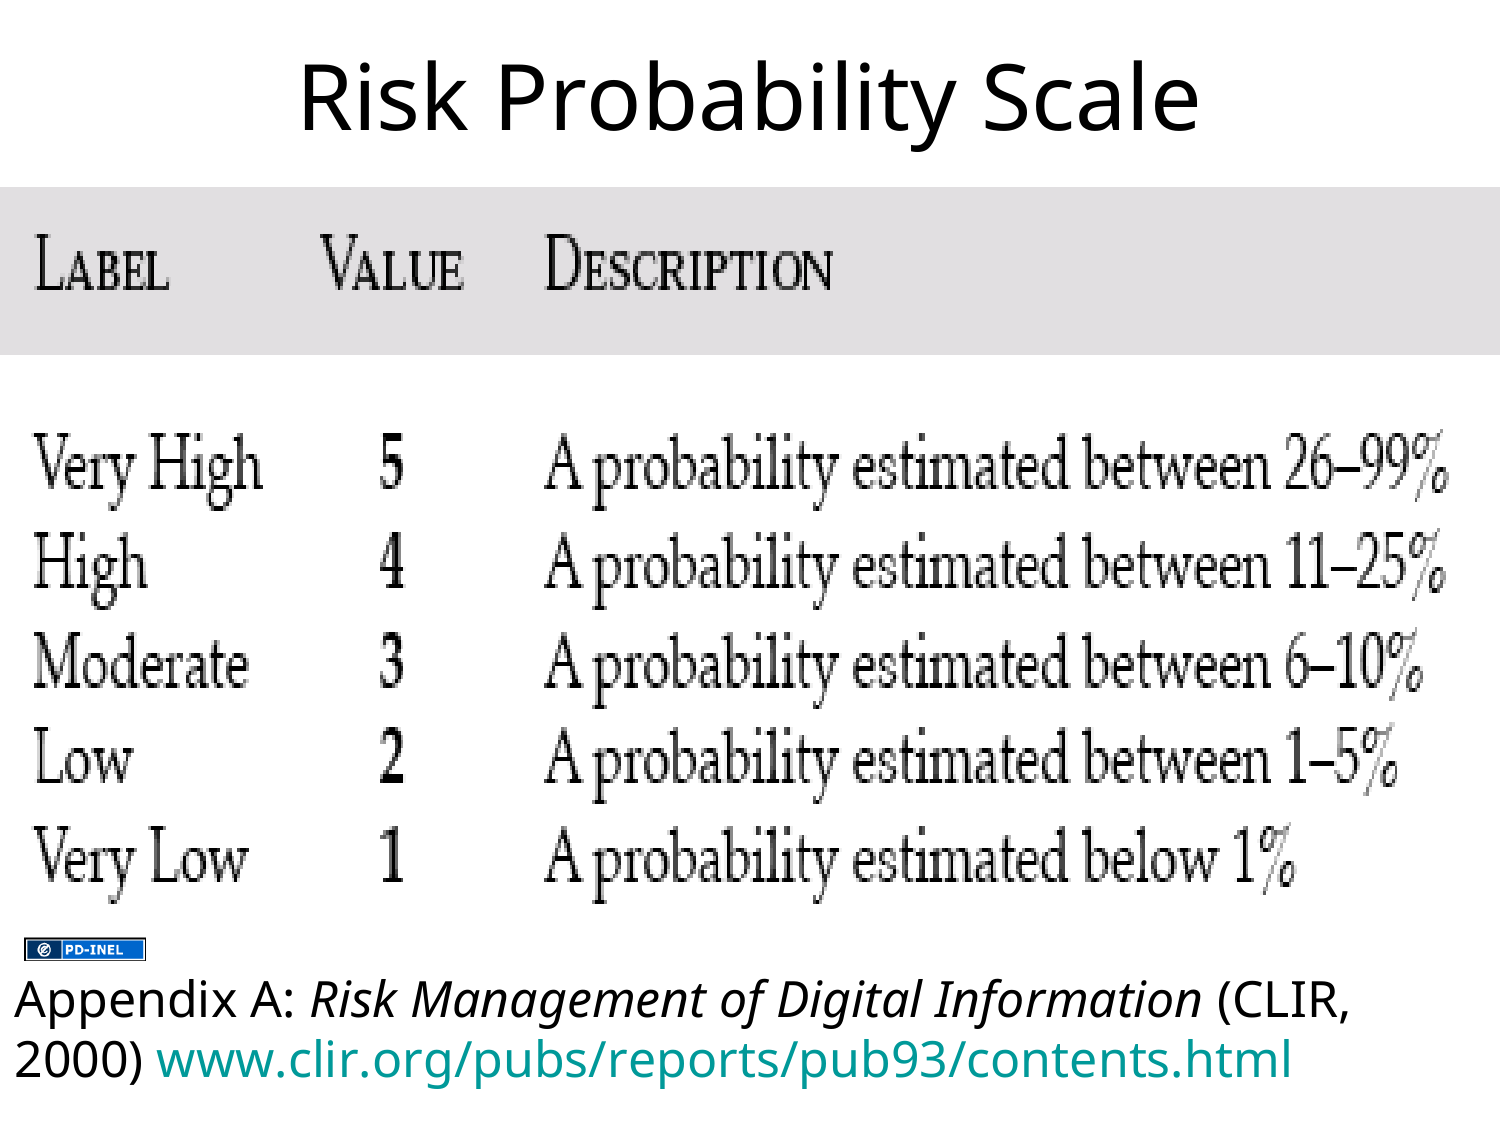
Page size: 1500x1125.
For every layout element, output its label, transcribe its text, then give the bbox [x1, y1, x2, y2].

picture [0, 187, 1500, 913]
picture [24, 937, 146, 961]
text_box Appendix A: Risk Management of Digital Information (CLIR, 2000) www.clir.org/pubs/reports/pub93/contents.html [0, 960, 1500, 1104]
title Risk Probability Scale [112, 0, 1388, 187]
